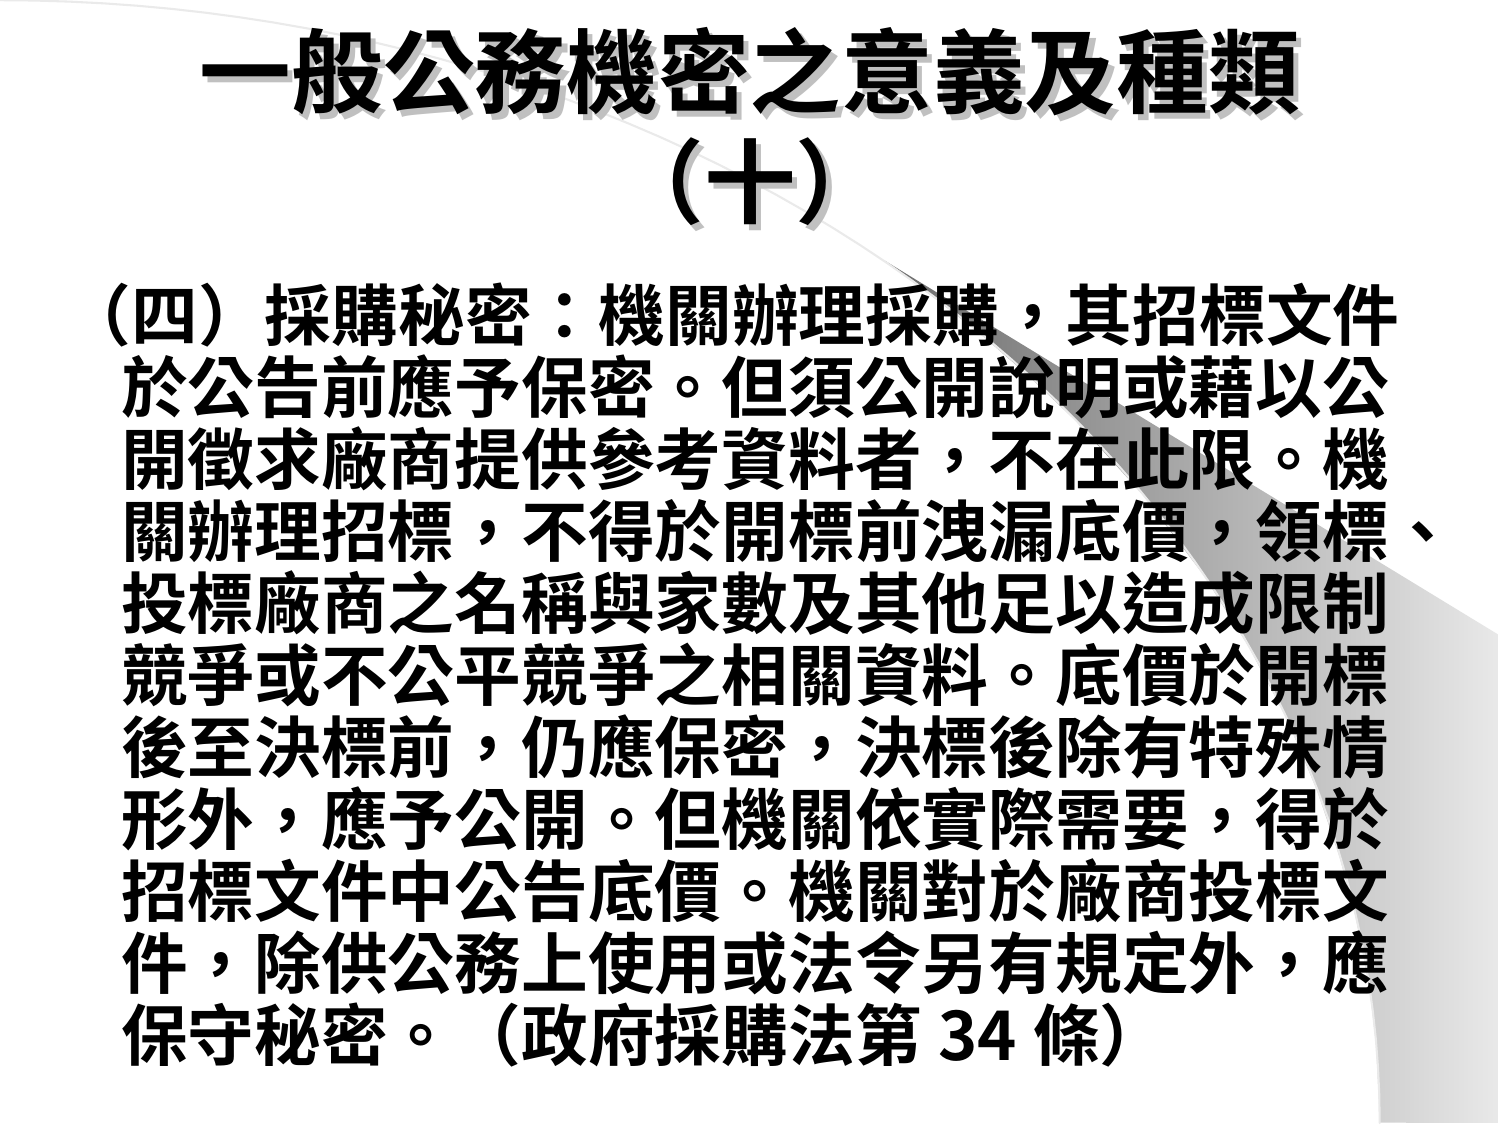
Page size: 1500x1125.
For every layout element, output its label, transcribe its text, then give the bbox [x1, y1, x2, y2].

list （四）採購秘密：機關辦理採購，其招標文件於公告前應予保密。但須公開說明或藉以公開徵求廠商提供參考資料者，不在此限。機關辦理招標，不得於開標前洩漏底價，領標、投標廠商之名稱與家數及其他足以造成限制競爭或不公平競爭之相關資料。底價於開標後至決標前，仍應保密，決標後除有特殊情形外，應予公開。但機關依實際需要，得於招標文件中公告底價。機關對於廠商投標文件，除供公務上使用或法令另有規定外，應保守秘密。（政府採購法第34條） [50, 275, 1450, 1088]
title 一般公務機密之意義及種類（十） [112, 37, 1388, 213]
